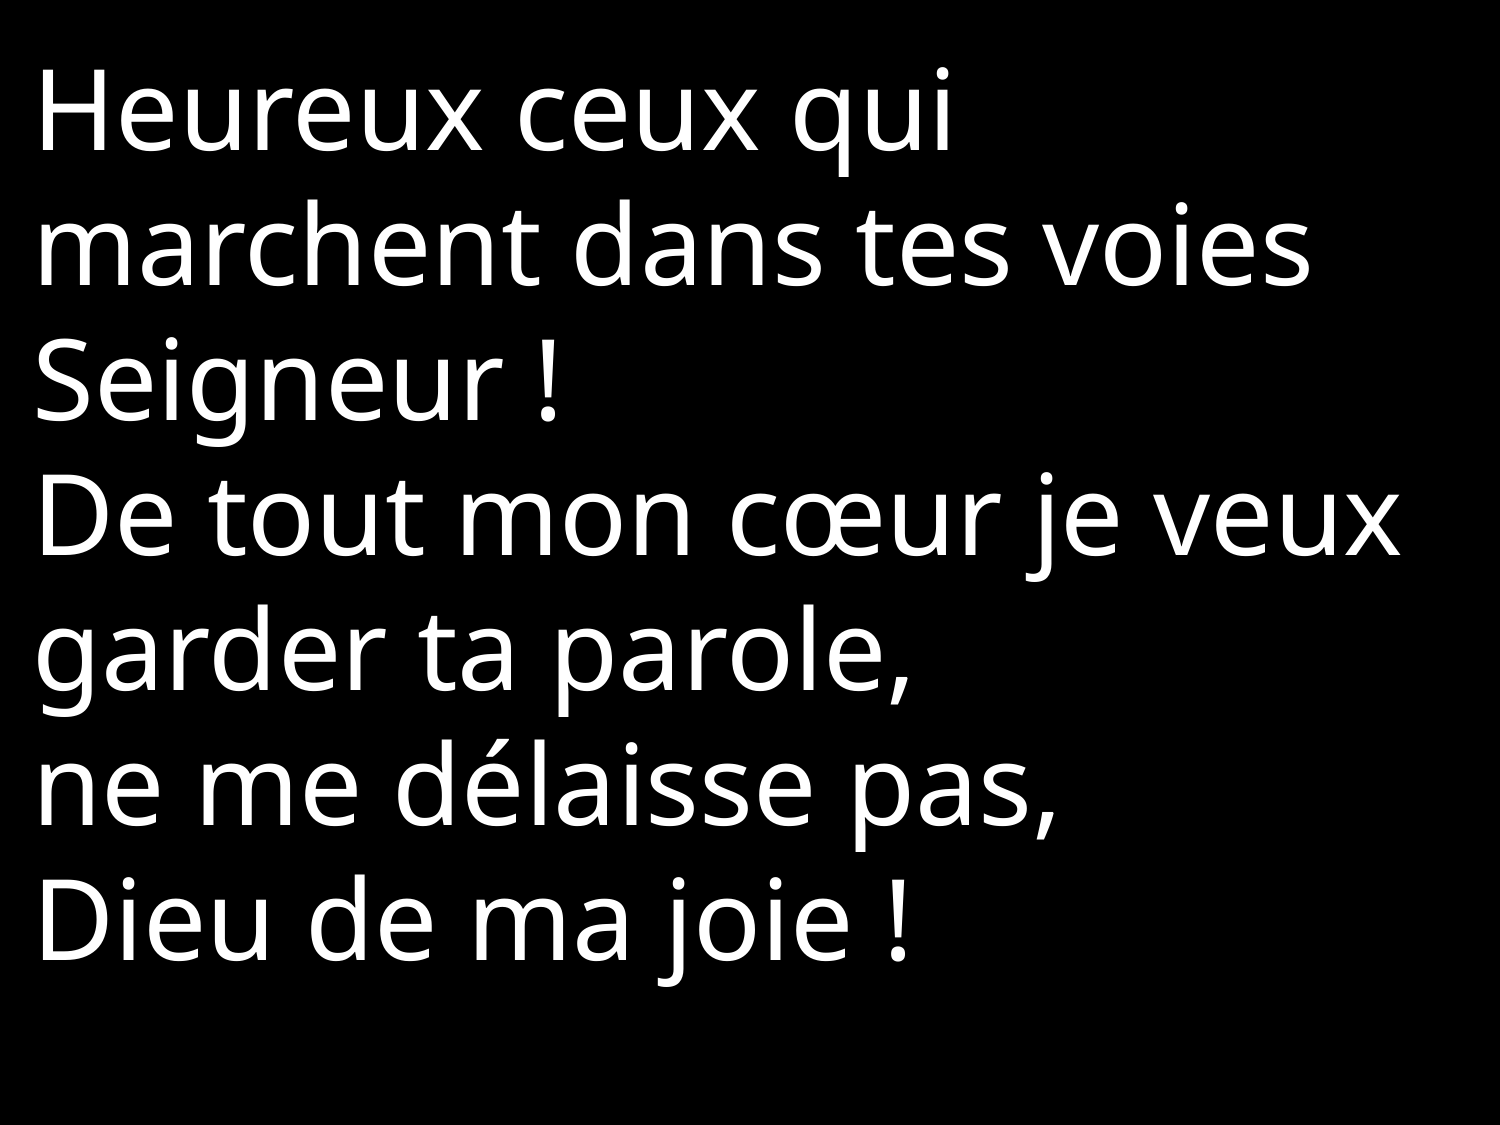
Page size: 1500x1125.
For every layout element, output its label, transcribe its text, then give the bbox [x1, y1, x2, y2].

subtitle Heureux ceux qui marchent dans tes voies Seigneur ! De tout mon cœur je veux garder ta parole, ne me délaisse pas, Dieu de ma joie ! [0, 30, 1483, 1106]
